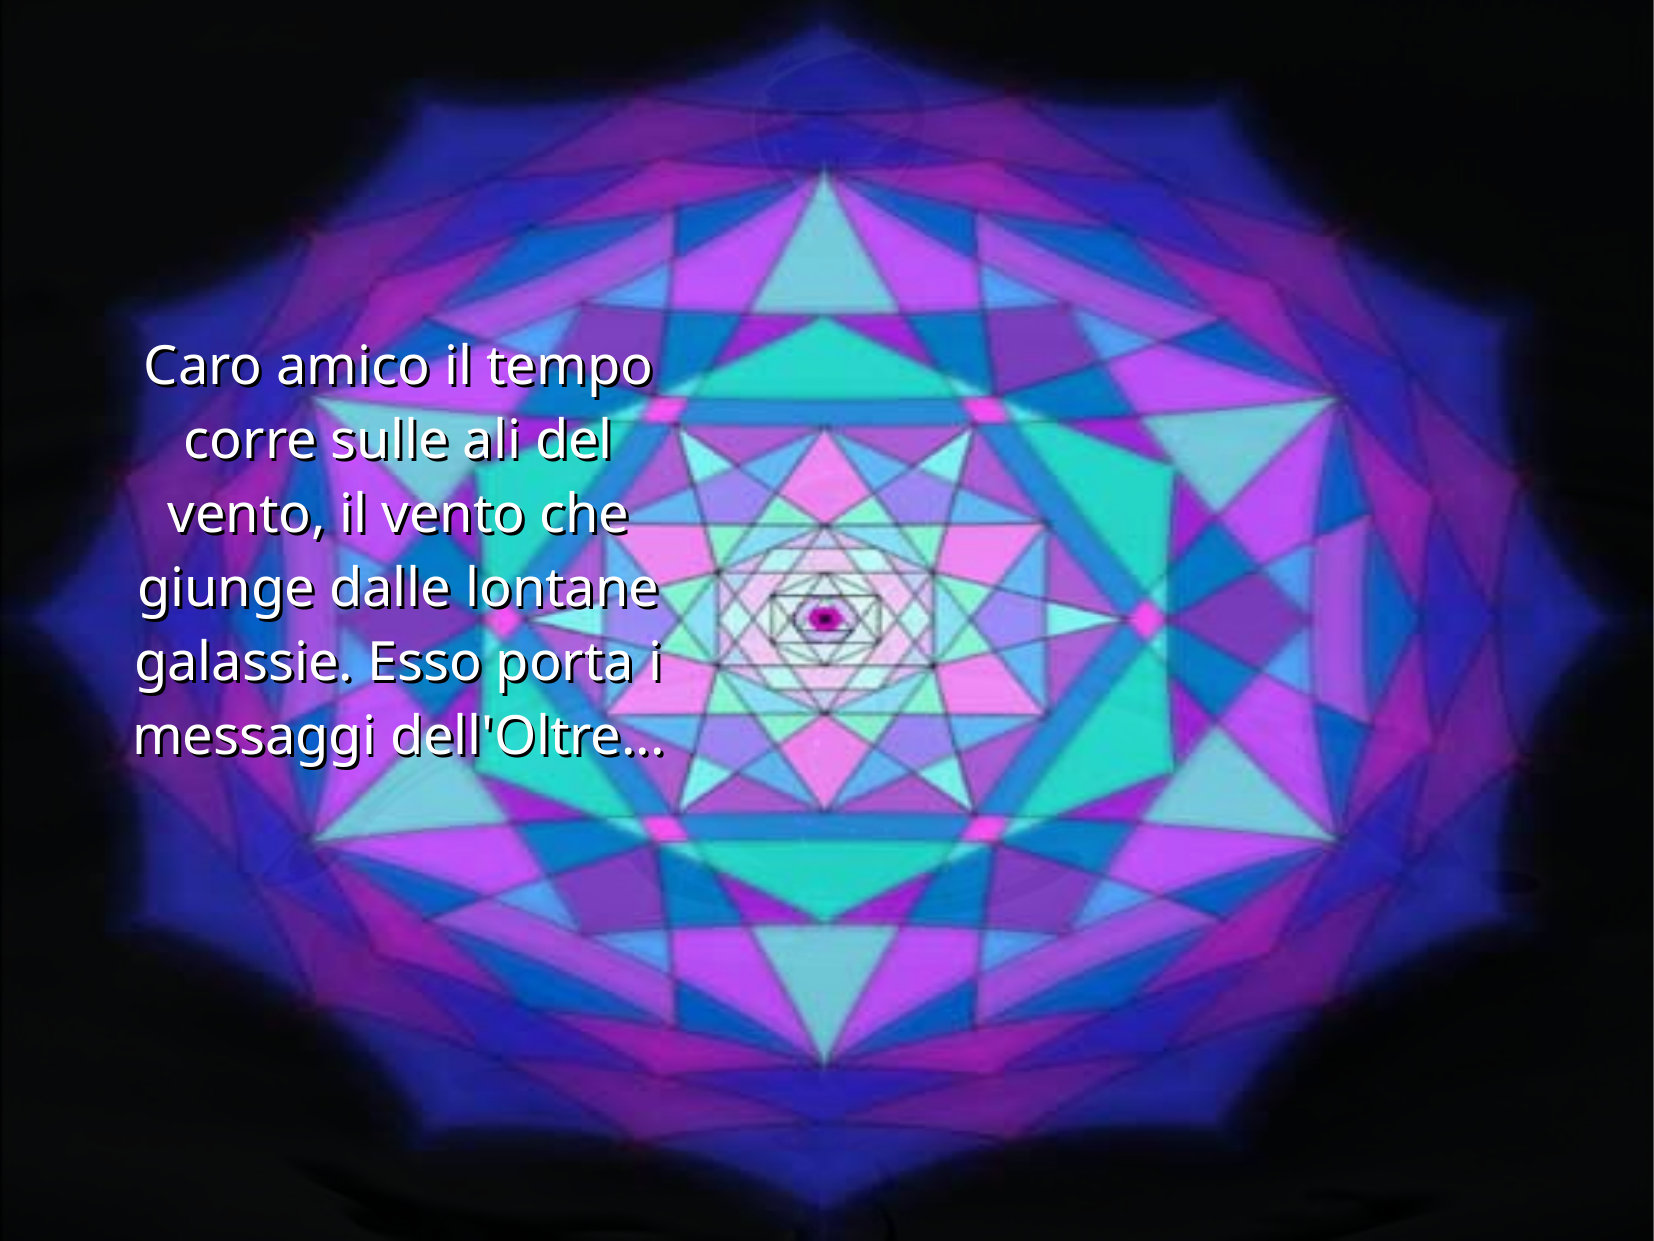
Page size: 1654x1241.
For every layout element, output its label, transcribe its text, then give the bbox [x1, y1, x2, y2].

picture [0, 0, 1654, 1241]
title Caro amico il tempo corre sulle ali del vento, il vento che giunge dalle lontane galassie. Esso porta i messaggi dell'Oltre... [118, 267, 680, 830]
